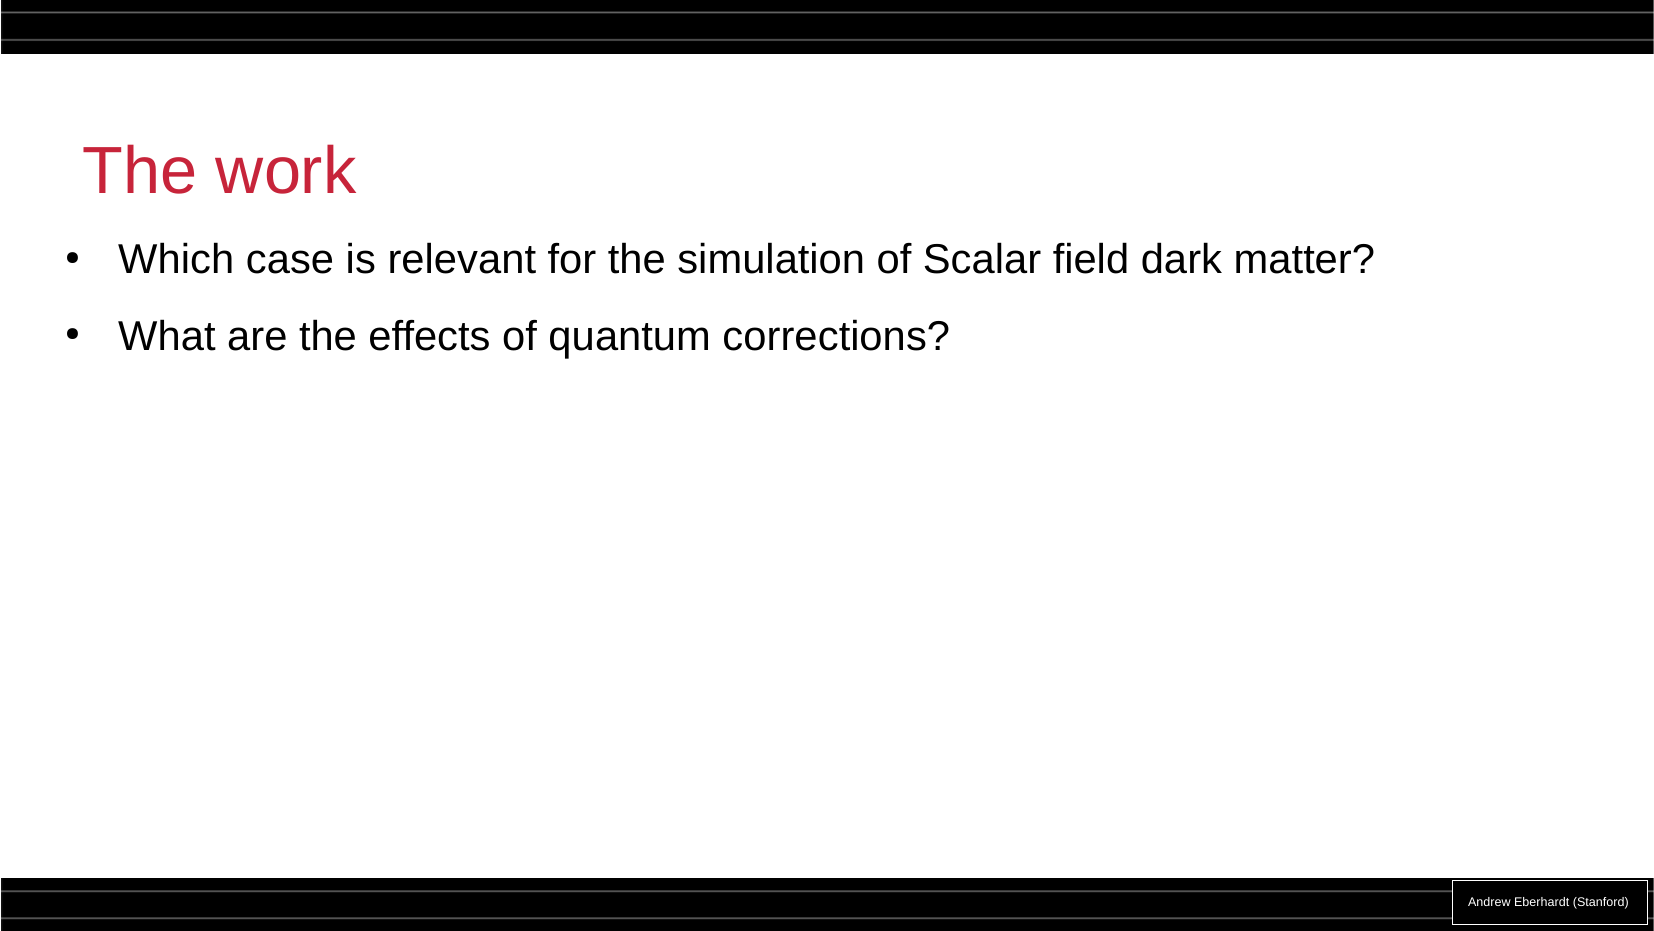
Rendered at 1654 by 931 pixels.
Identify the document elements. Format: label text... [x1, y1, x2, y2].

picture [1, 878, 1654, 931]
list Which case is relevant for the simulation of Scalar field dark matter? What are the effects of quantum corrections? [47, 236, 1591, 815]
text_box Andrew Eberhardt (Stanford) [1452, 880, 1648, 925]
title The work [82, 92, 1571, 236]
picture [1, 0, 1654, 54]
